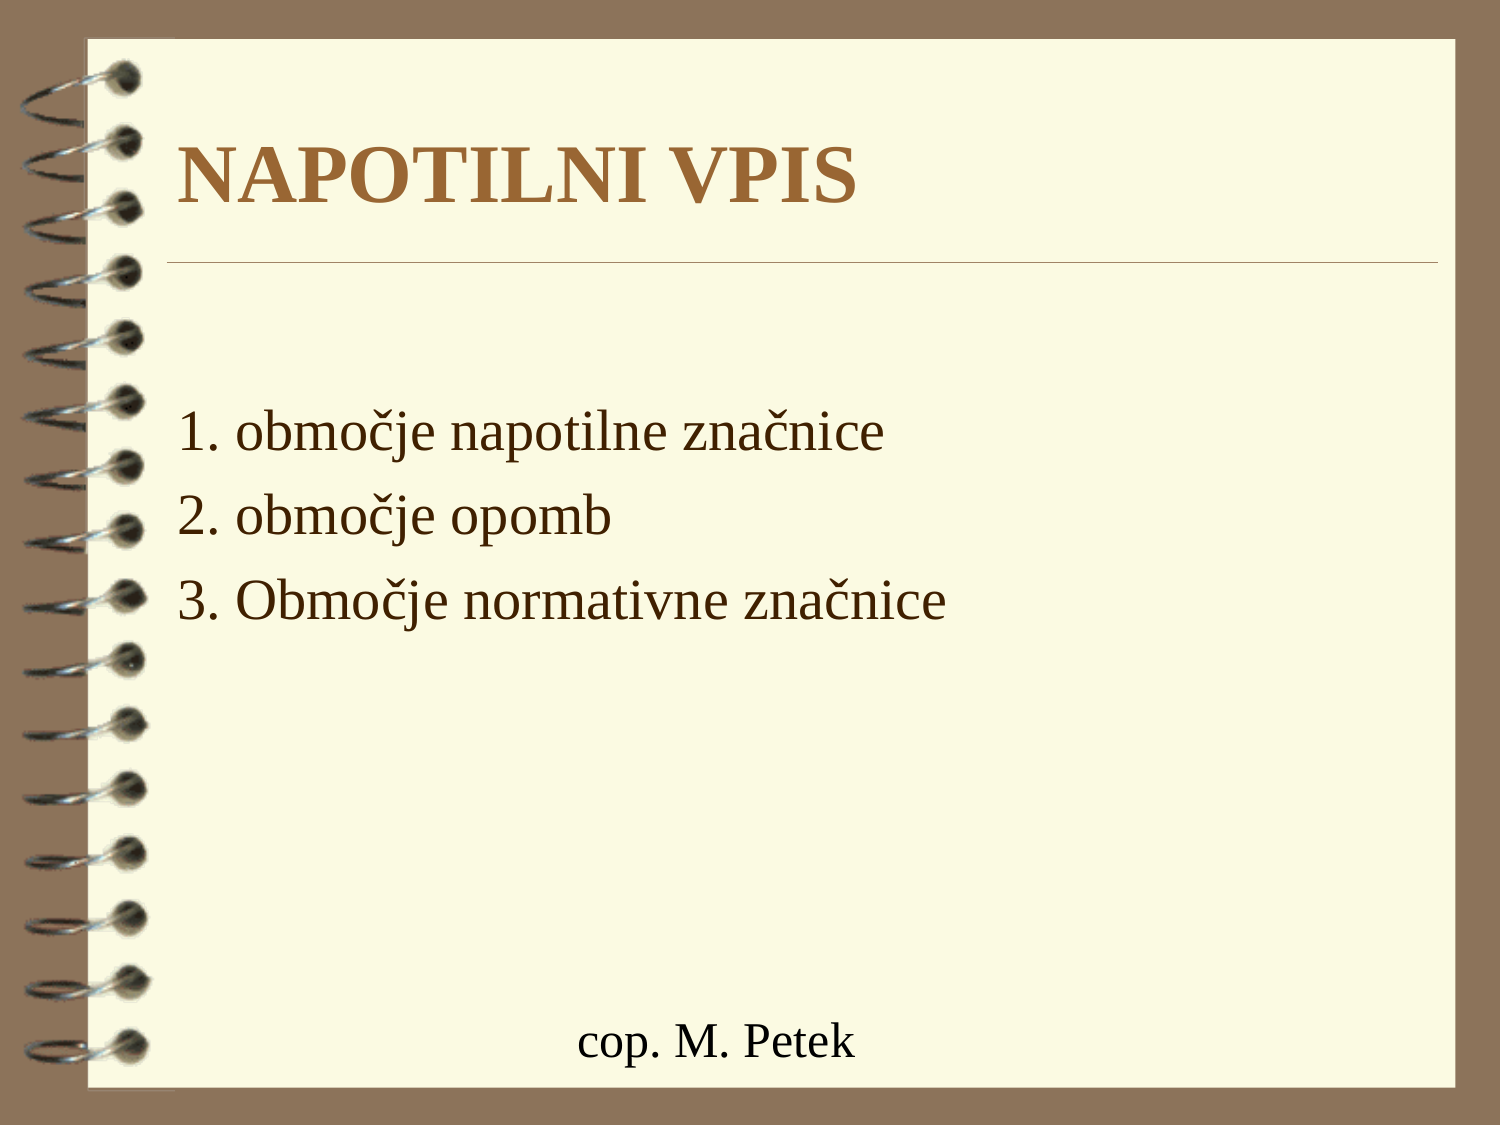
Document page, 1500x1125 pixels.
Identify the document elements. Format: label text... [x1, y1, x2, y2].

title NAPOTILNI VPIS [162, 74, 1438, 263]
picture [0, 0, 175, 1125]
list 1. območje napotilne značnice 2. območje opomb 3. Območje normativne značnice [162, 299, 1438, 976]
